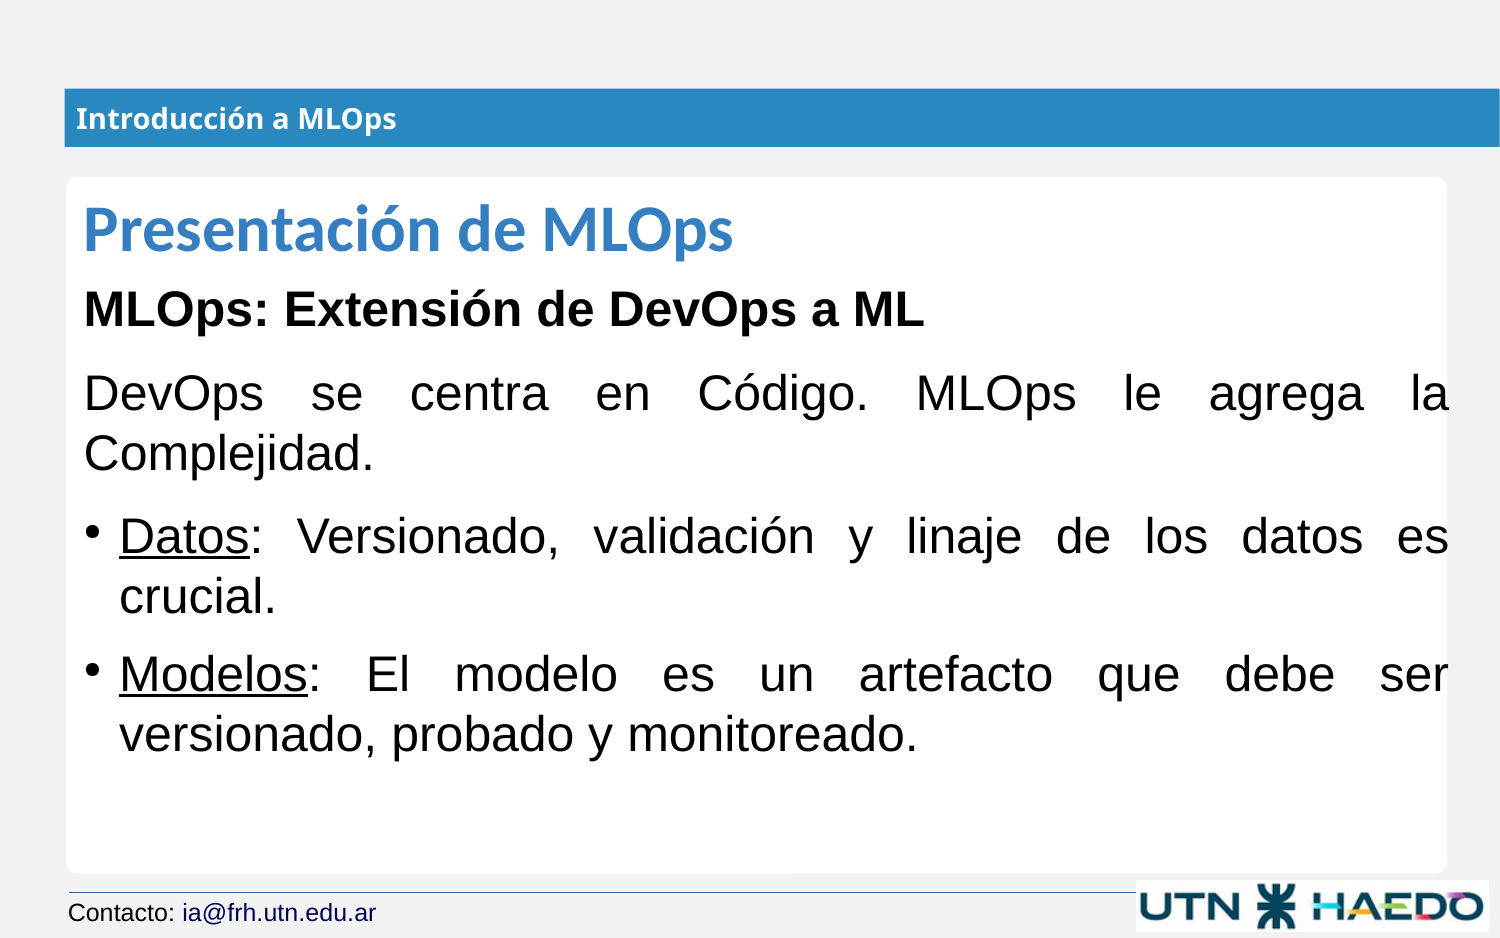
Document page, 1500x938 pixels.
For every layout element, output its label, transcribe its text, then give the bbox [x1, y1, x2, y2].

text_box Introducción a MLOps [64, 88, 1500, 147]
picture [1136, 880, 1489, 932]
text_box Presentación de MLOps MLOps: Extensión de DevOps a ML DevOps se centra en Código. MLOps le agrega la Complejidad. Datos: Versionado, validación y linaje de los datos es crucial. Modelos: El modelo es un artefacto que debe ser versionado, probado y monitoreado. [68, 177, 1465, 874]
